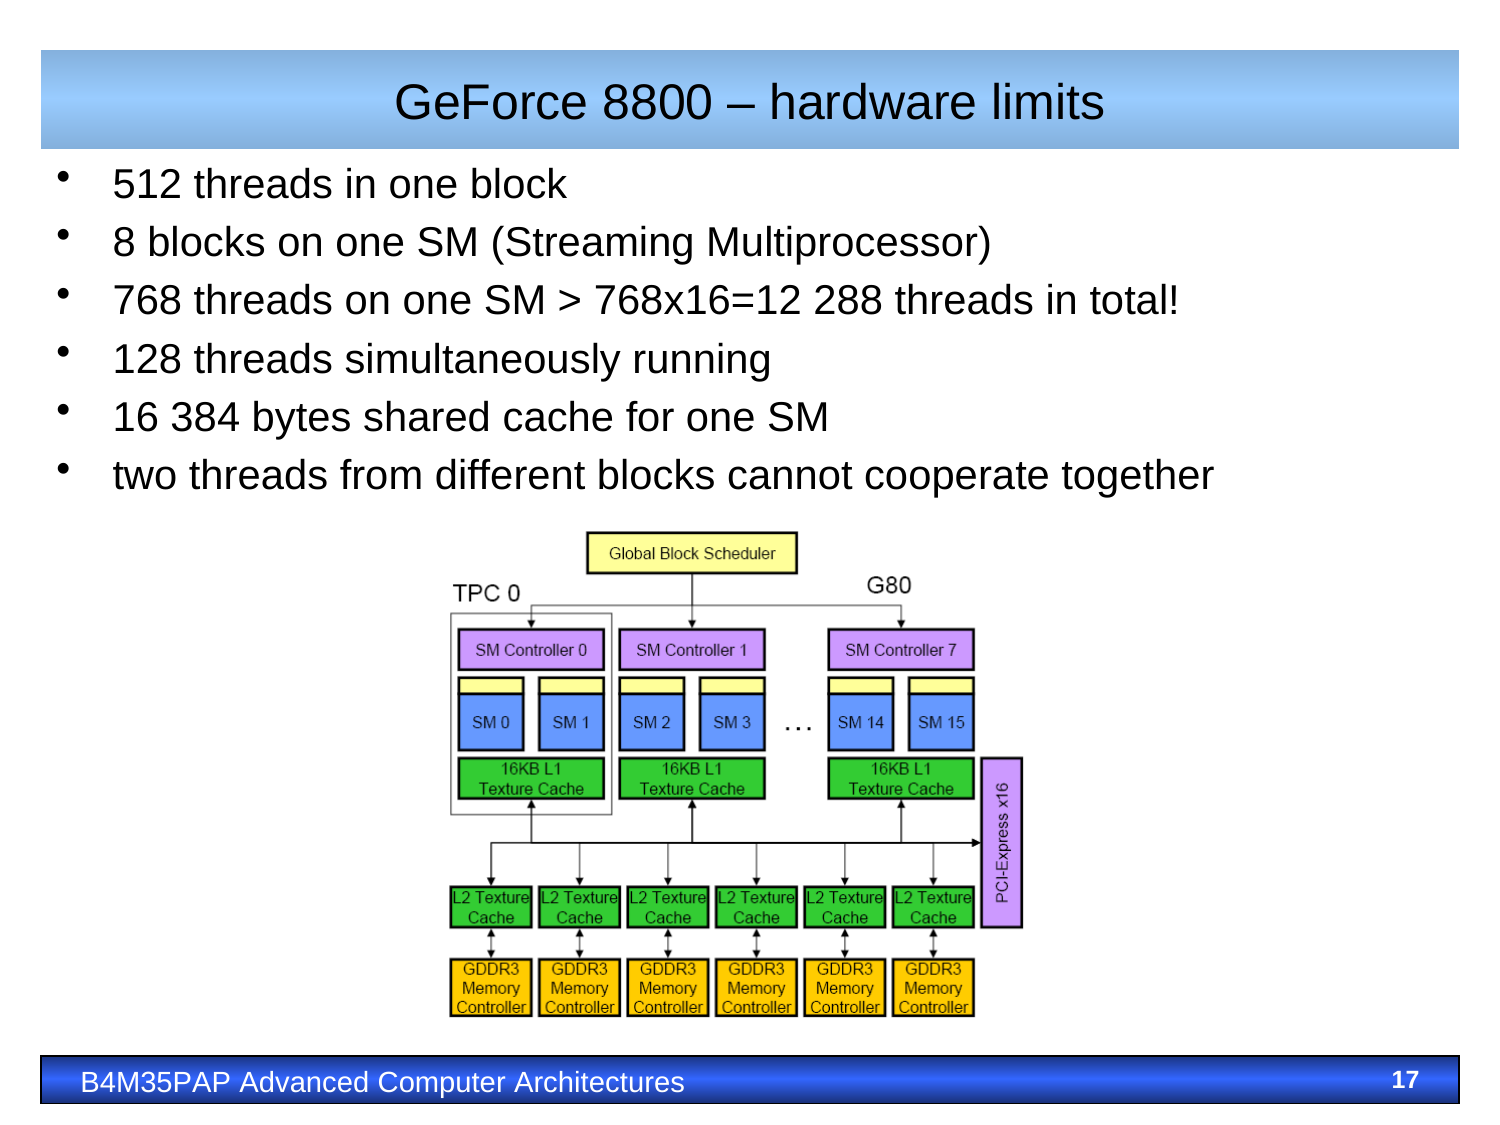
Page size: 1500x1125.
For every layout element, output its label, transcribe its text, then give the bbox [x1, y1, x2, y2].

picture [429, 521, 1030, 1024]
title GeForce 8800 – hardware limits [41, 50, 1459, 149]
list 512 threads in one block 8 blocks on one SM (Streaming Multiprocessor) 768 threads on one SM > 768x16=12 288 threads in total! 128 threads simultaneously running 16 384 bytes shared cache for one SM two threads from different blocks cannot cooperate together [41, 148, 1436, 1000]
